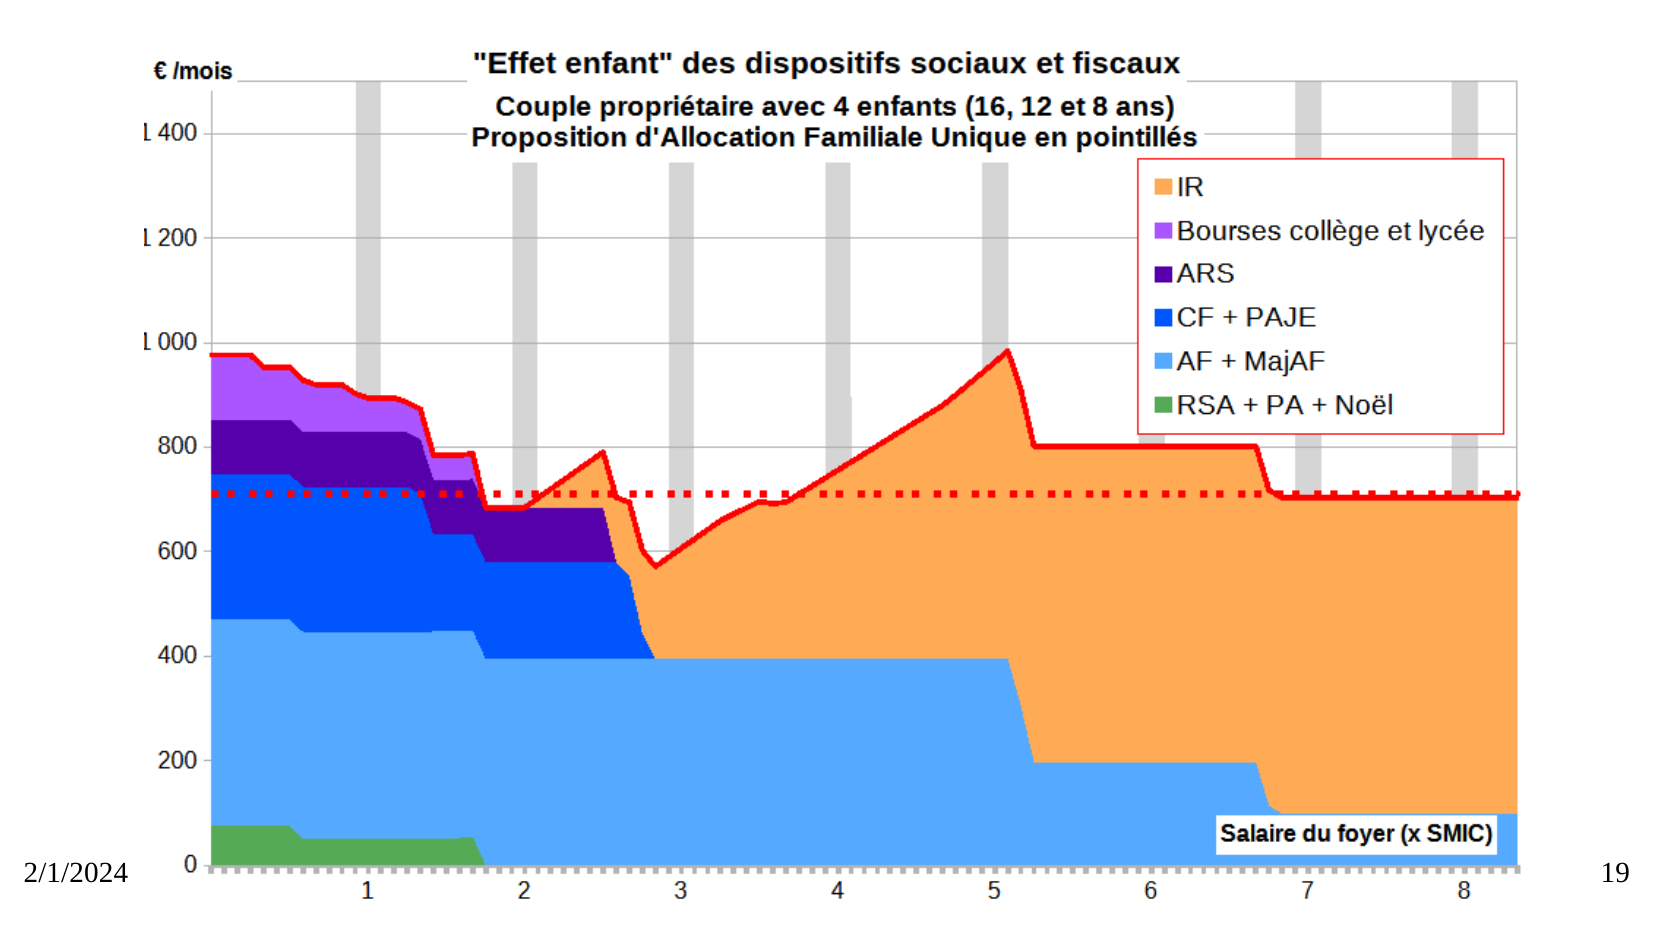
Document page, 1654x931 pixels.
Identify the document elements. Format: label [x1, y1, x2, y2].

picture [144, 31, 1528, 918]
